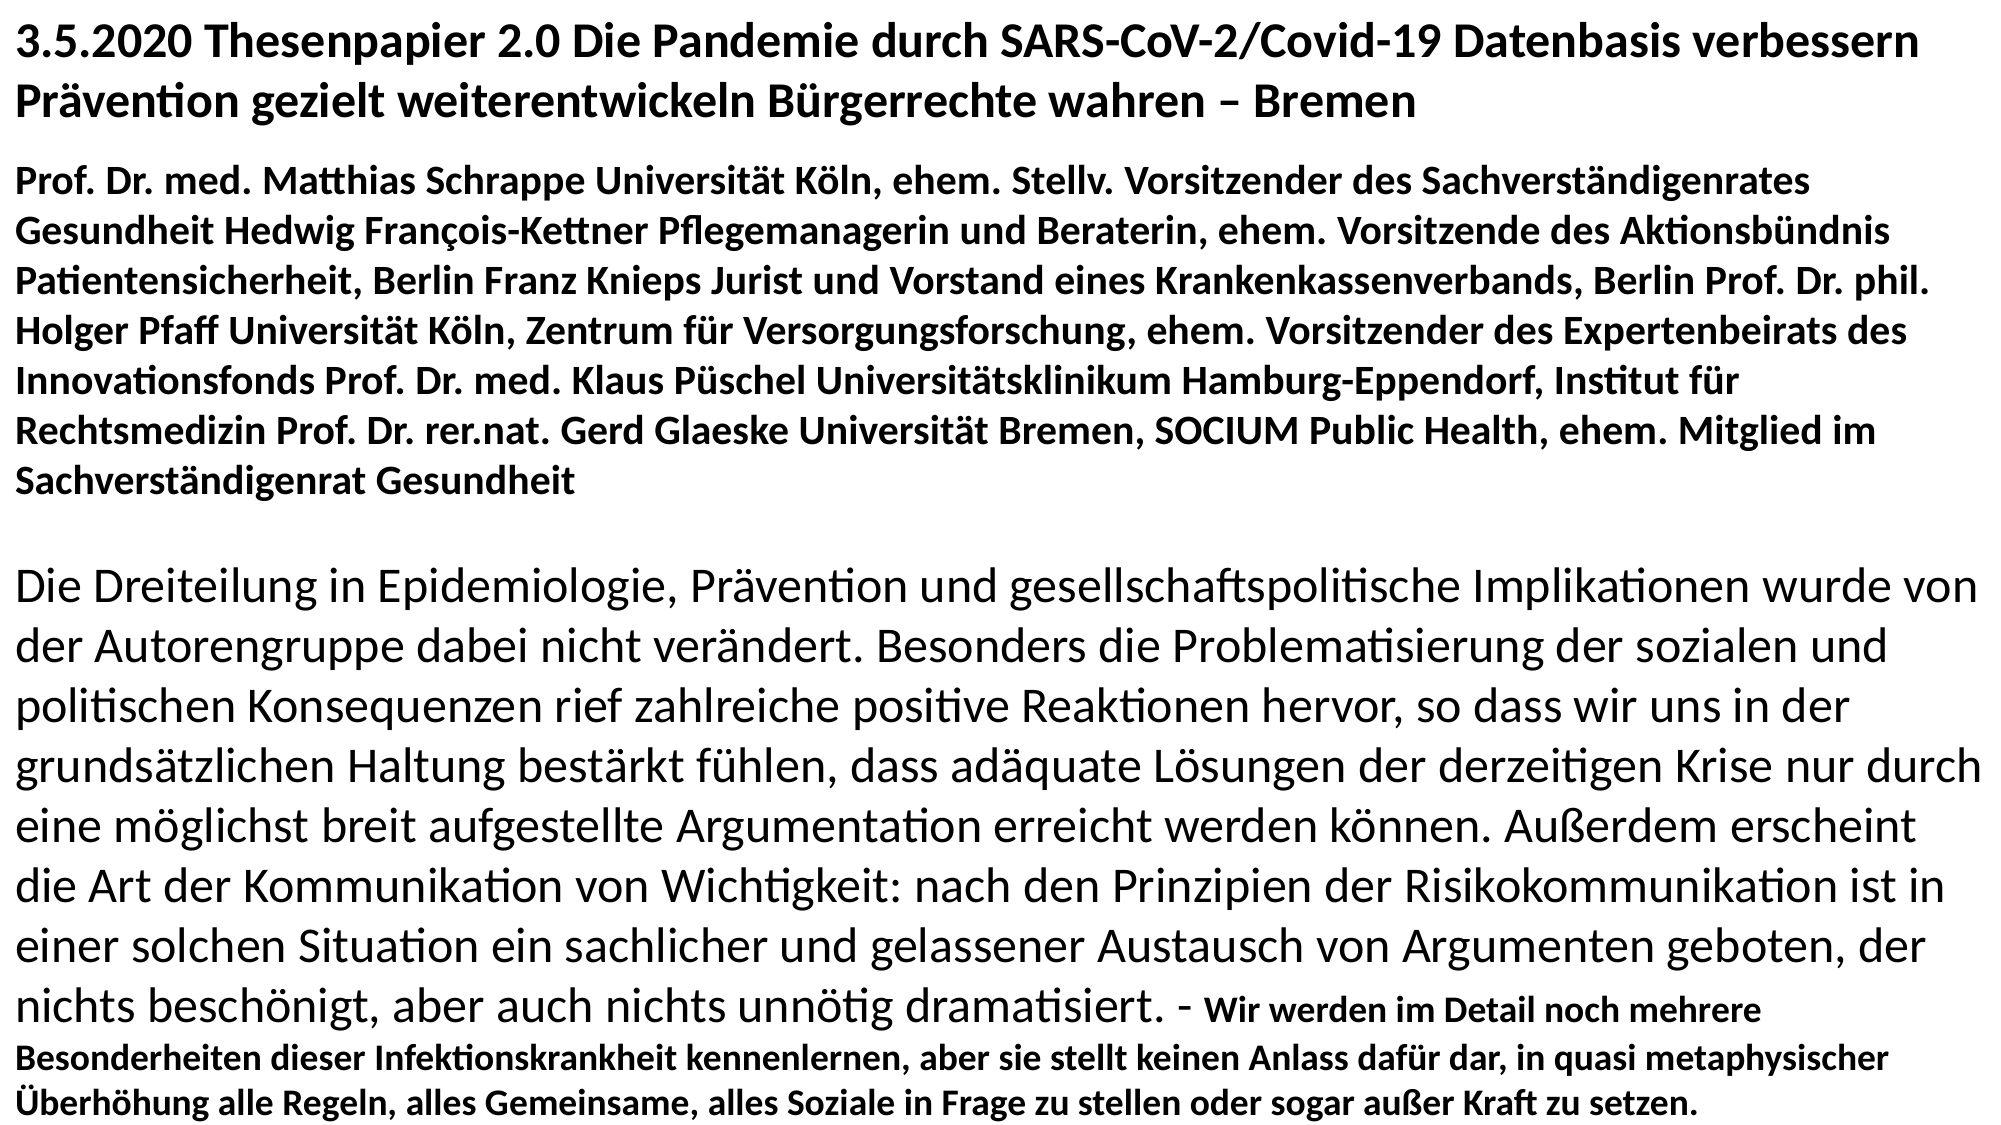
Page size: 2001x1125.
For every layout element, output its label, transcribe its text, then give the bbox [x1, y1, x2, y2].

text_box 3.5.2020 Thesenpapier 2.0 Die Pandemie durch SARS-CoV-2/Covid-19 Datenbasis verbessern Prävention gezielt weiterentwickeln Bürgerrechte wahren – Bremen Prof. Dr. med. Matthias Schrappe Universität Köln, ehem. Stellv. Vorsitzender des Sachverständigenrates Gesundheit Hedwig François-Kettner Pflegemanagerin und Beraterin, ehem. Vorsitzende des Aktionsbündnis Patientensicherheit, Berlin Franz Knieps Jurist und Vorstand eines Krankenkassenverbands, Berlin Prof. Dr. phil. Holger Pfaff Universität Köln, Zentrum für Versorgungsforschung, ehem. Vorsitzender des Expertenbeirats des Innovationsfonds Prof. Dr. med. Klaus Püschel Universitätsklinikum Hamburg-Eppendorf, Institut für Rechtsmedizin Prof. Dr. rer.nat. Gerd Glaeske Universität Bremen, SOCIUM Public Health, ehem. Mitglied im Sachverständigenrat Gesundheit Die Dreiteilung in Epidemiologie, Prävention und gesellschaftspolitische Implikationen wurde von der Autorengruppe dabei nicht verändert. Besonders die Problematisierung der sozialen und politischen Konsequenzen rief zahlreiche positive Reaktionen hervor, so dass wir uns in der grundsätzlichen Haltung bestärkt fühlen, dass adäquate Lösungen der derzeitigen Krise nur durch eine möglichst breit aufgestellte Argumentation erreicht werden können. Außerdem erscheint die Art der Kommunikation von Wichtigkeit: nach den Prinzipien der Risikokommunikation ist in einer solchen Situation ein sachlicher und gelassener Austausch von Argumenten geboten, der nichts beschönigt, aber auch nichts unnötig dramatisiert. - Wir werden im Detail noch mehrere Besonderheiten dieser Infektionskrankheit kennenlernen, aber sie stellt keinen Anlass dafür dar, in quasi metaphysischer Überhöhung alle Regeln, alles Gemeinsame, alles Soziale in Frage zu stellen oder sogar außer Kraft zu setzen. [0, 0, 2000, 1125]
